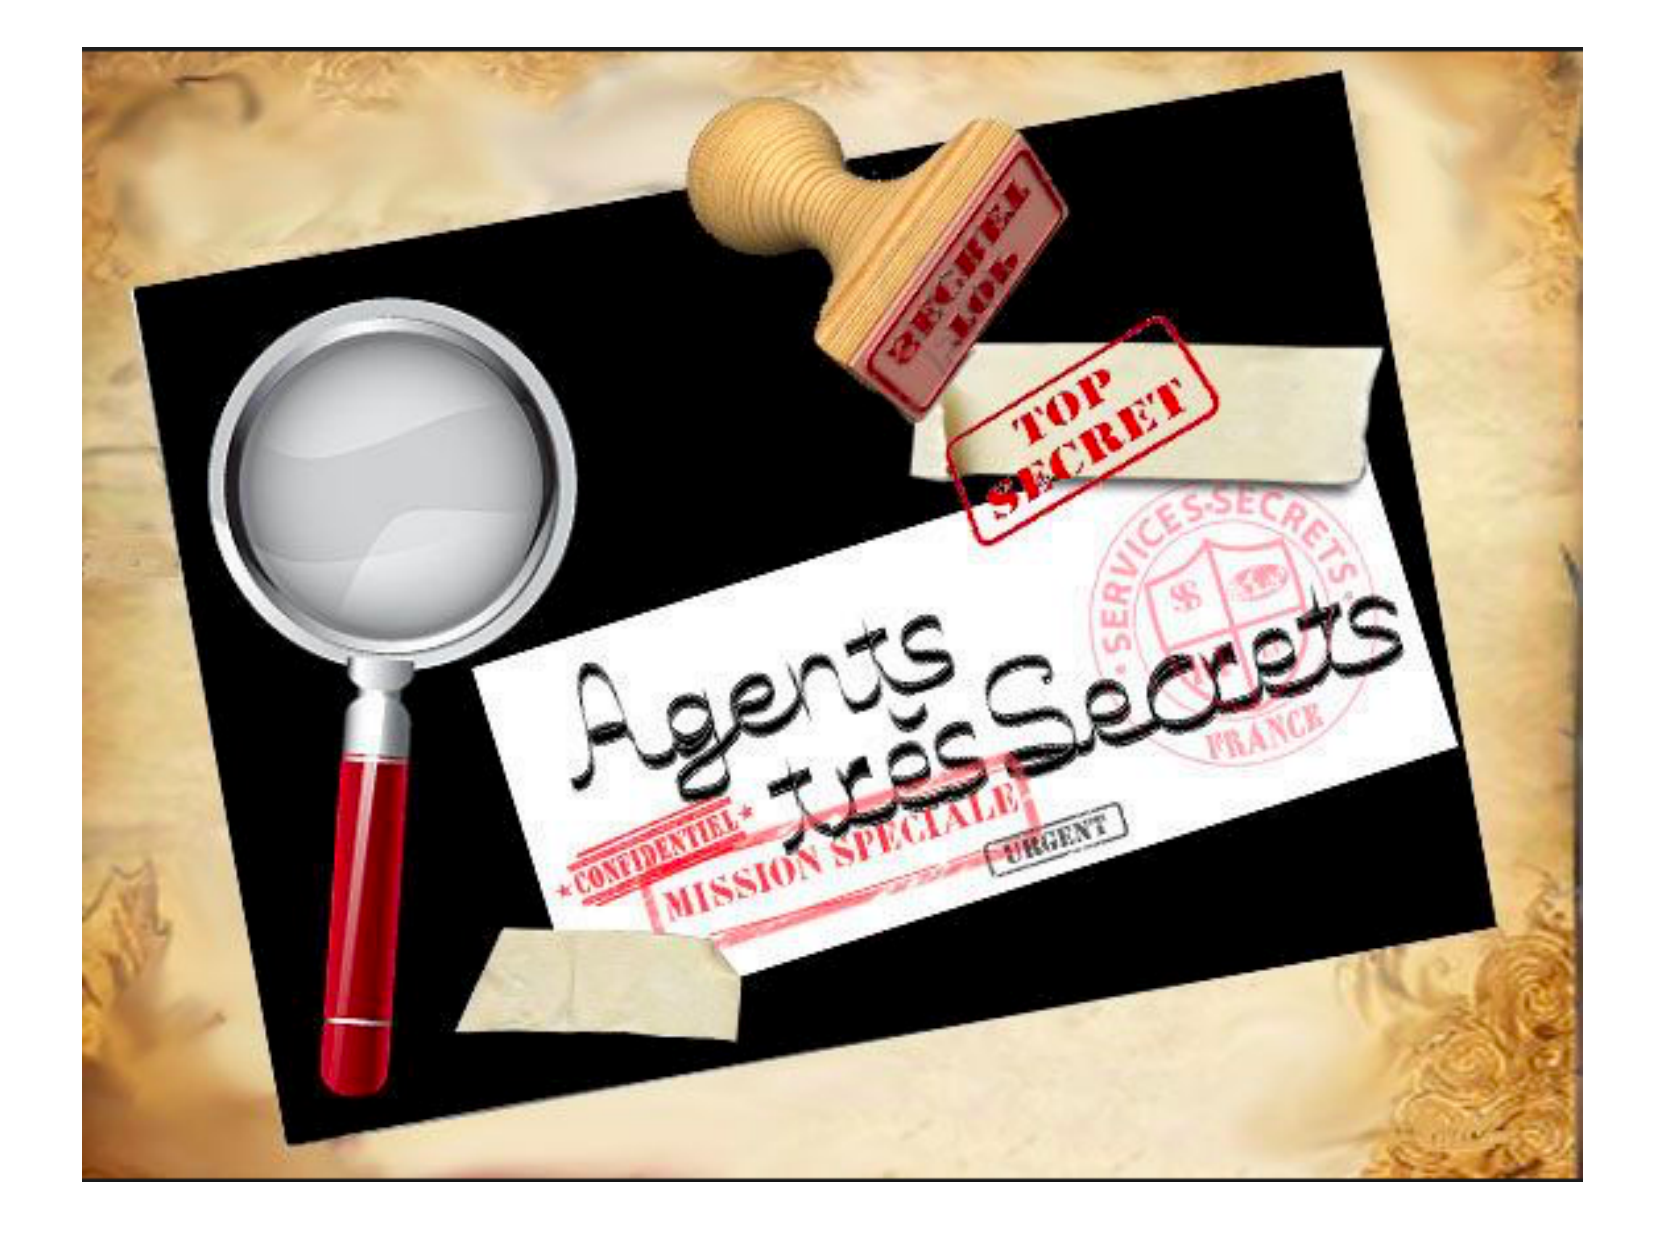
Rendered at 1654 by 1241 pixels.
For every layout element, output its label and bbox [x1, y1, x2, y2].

picture [82, 47, 1583, 1182]
